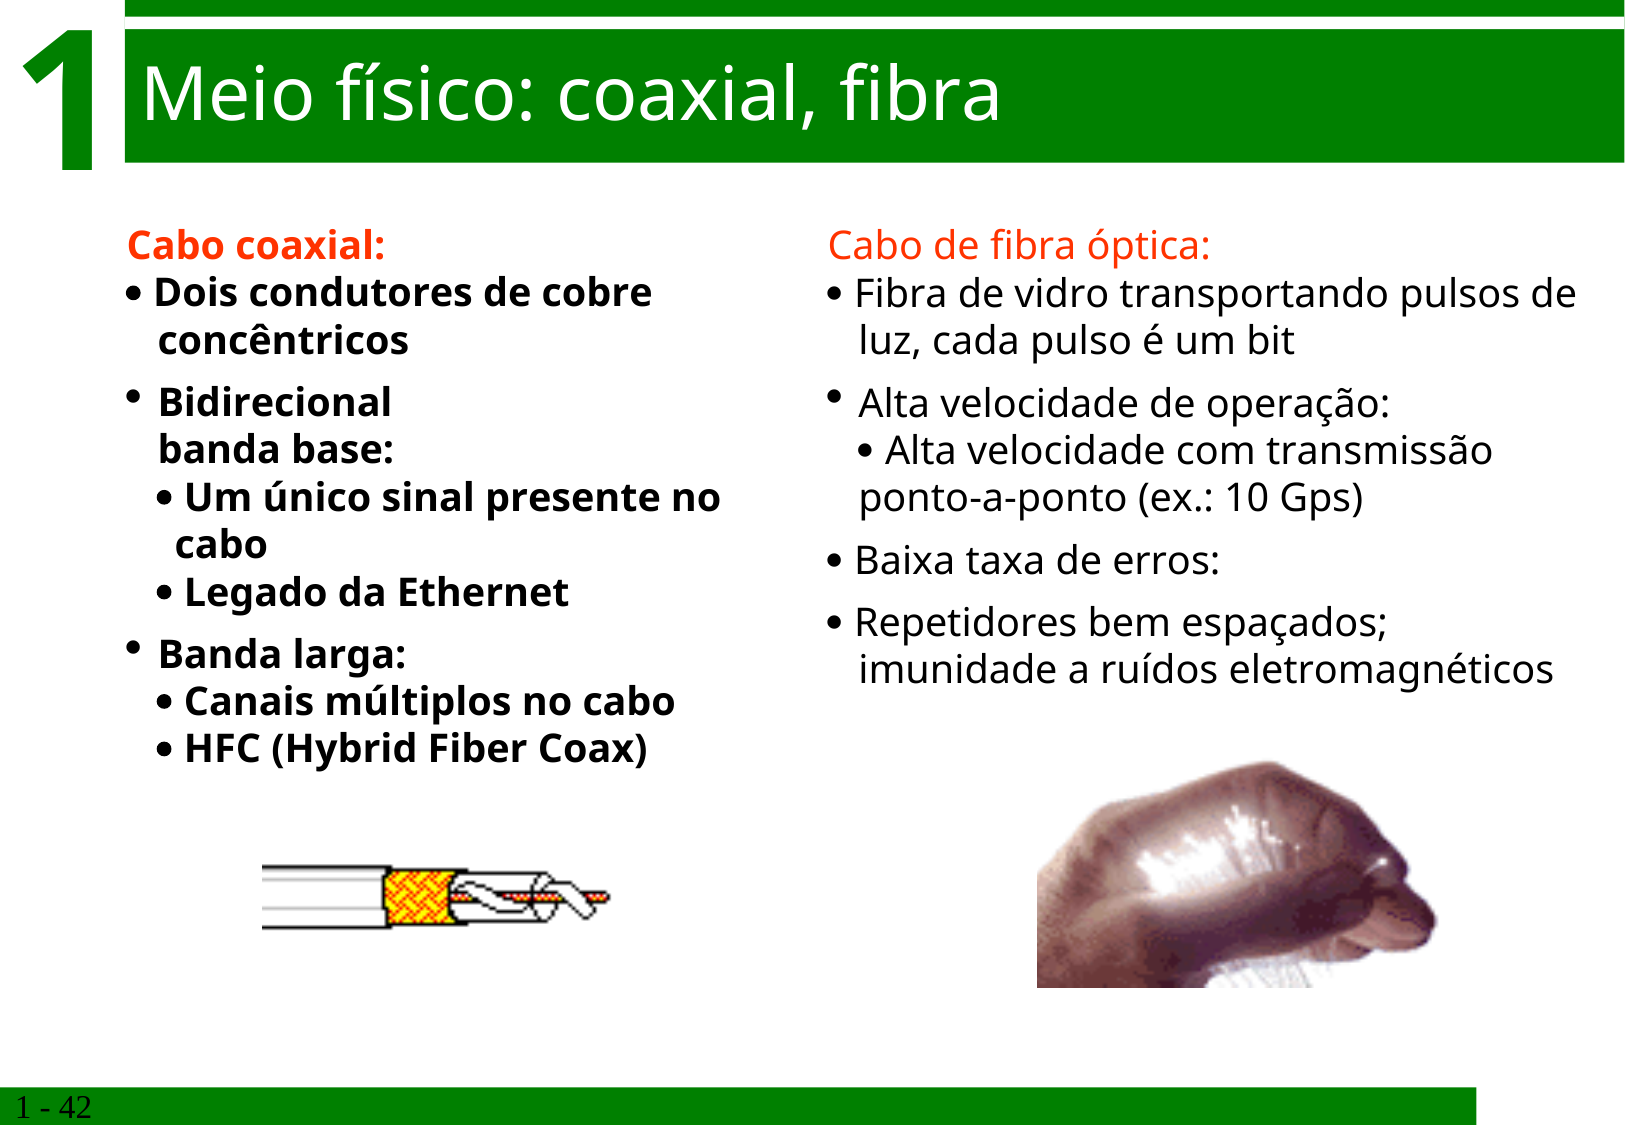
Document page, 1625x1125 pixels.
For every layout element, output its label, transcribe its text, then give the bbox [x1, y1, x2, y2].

list Cabo coaxial:  Dois condutores de cobre concêntricos Bidirecional banda base:  Um único sinal presente no cabo  Legado da Ethernet Banda larga:  Canais múltiplos no cabo  HFC (Hybrid Fiber Coax) [111, 212, 817, 780]
text_box Cabo de fibra óptica:  Fibra de vidro transportando pulsos de luz, cada pulso é um bit Alta velocidade de operação:  Alta velocidade com transmissão ponto-a-ponto (ex.: 10 Gps)  Baixa taxa de erros:  Repetidores bem espaçados; imunidade a ruídos eletromagnéticos [812, 212, 1600, 777]
picture [1037, 777, 1459, 988]
picture [262, 812, 708, 991]
text_box Meio físico: coaxial, fibra [125, 37, 1625, 138]
